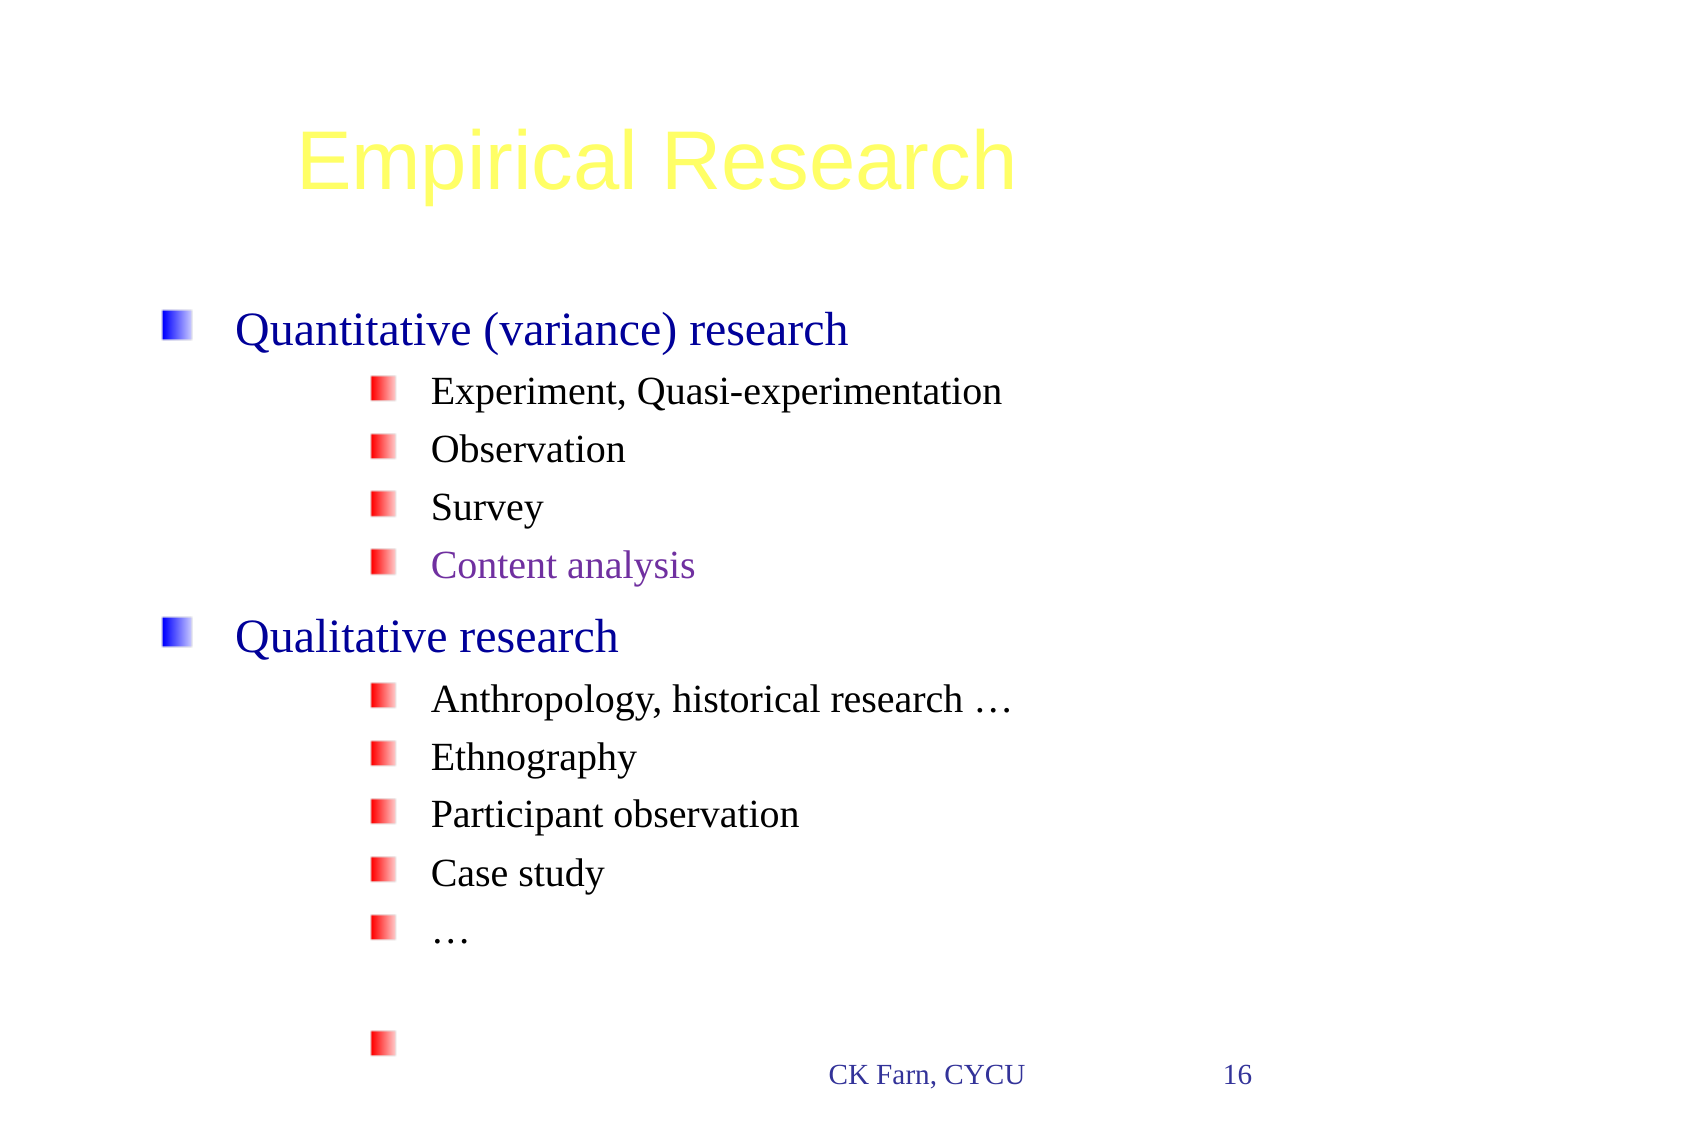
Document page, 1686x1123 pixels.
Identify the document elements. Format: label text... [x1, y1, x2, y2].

picture [369, 1029, 399, 1059]
footer CK Farn, CYCU [660, 1048, 1194, 1123]
title Empirical Research [280, 62, 1560, 250]
slide_number 4 [1207, 1048, 1560, 1123]
list Quantitative (variance) research Experiment, Quasi-experimentation Observation Survey Content analysis Qualitative research Anthropology, historical research … Ethnography Participant observation Case study … [145, 289, 1579, 964]
